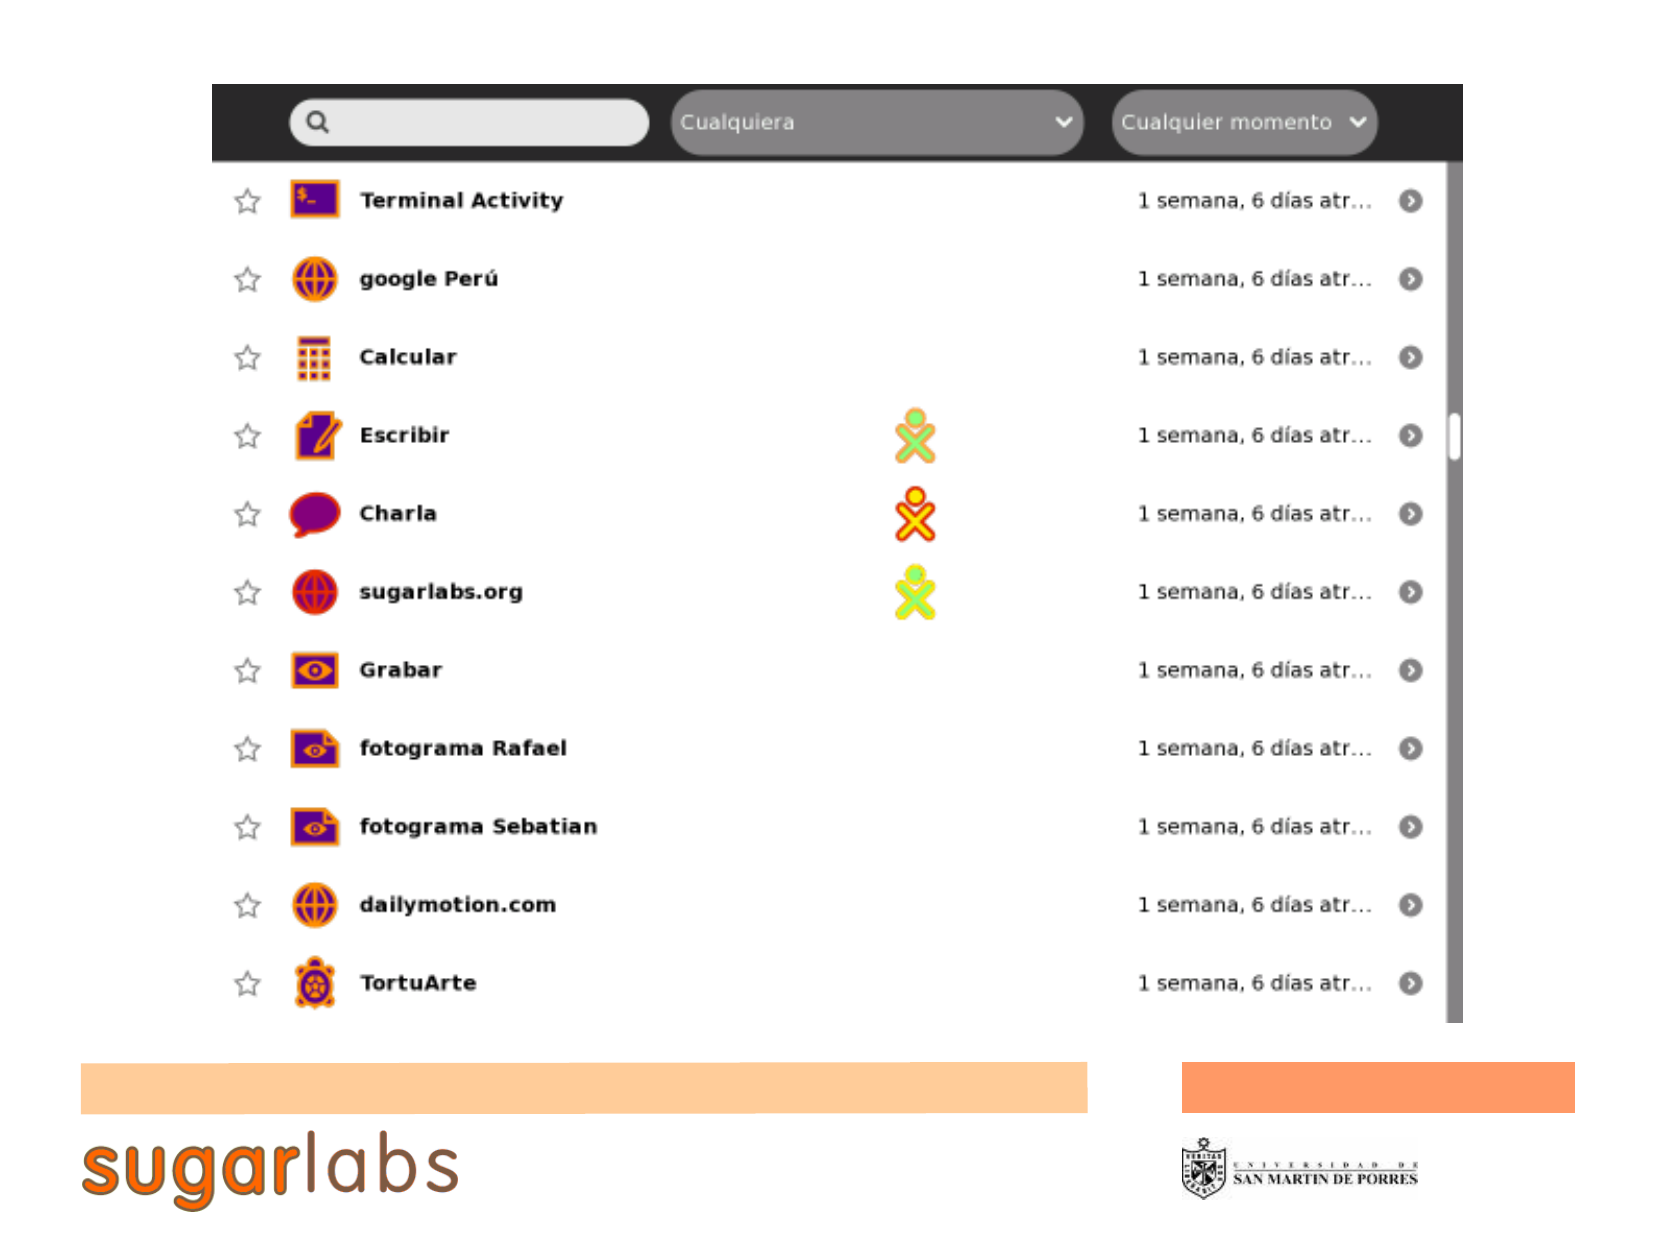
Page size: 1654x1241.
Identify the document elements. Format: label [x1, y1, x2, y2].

picture [1182, 1137, 1418, 1200]
picture [82, 1130, 458, 1212]
picture [212, 84, 1463, 1023]
